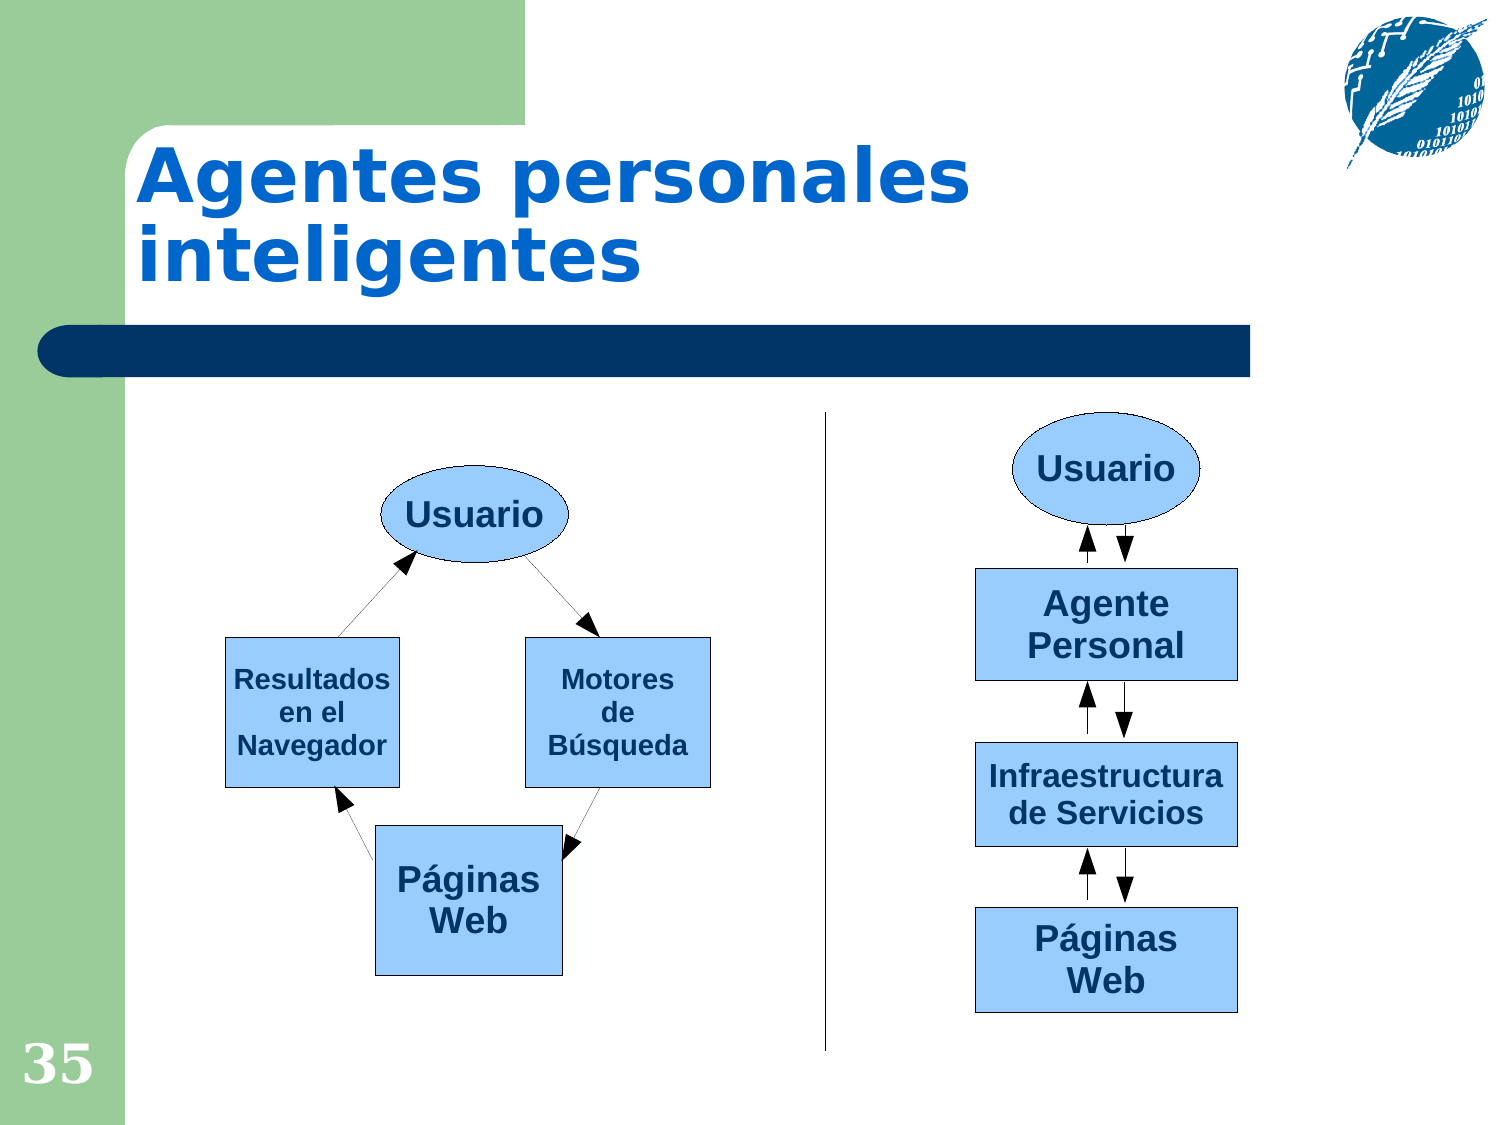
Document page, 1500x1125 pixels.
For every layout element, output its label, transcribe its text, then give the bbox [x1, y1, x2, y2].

picture [1341, 15, 1487, 172]
picture [1427, 138, 1431, 148]
picture [1436, 127, 1450, 136]
text_box Usuario [380, 465, 569, 563]
picture [1416, 140, 1425, 149]
text_box Motores de Búsqueda [525, 637, 711, 788]
text_box Usuario [1012, 412, 1201, 526]
text_box Infraestructura de Servicios [975, 742, 1238, 847]
text_box Páginas Web [975, 907, 1238, 1013]
text_box Páginas Web [375, 825, 563, 976]
text_box Agente Personal [975, 568, 1238, 681]
title Agentes personales inteligentes [136, 135, 1414, 302]
text_box Resultados en el Navegador [225, 637, 400, 788]
picture [1433, 139, 1440, 147]
